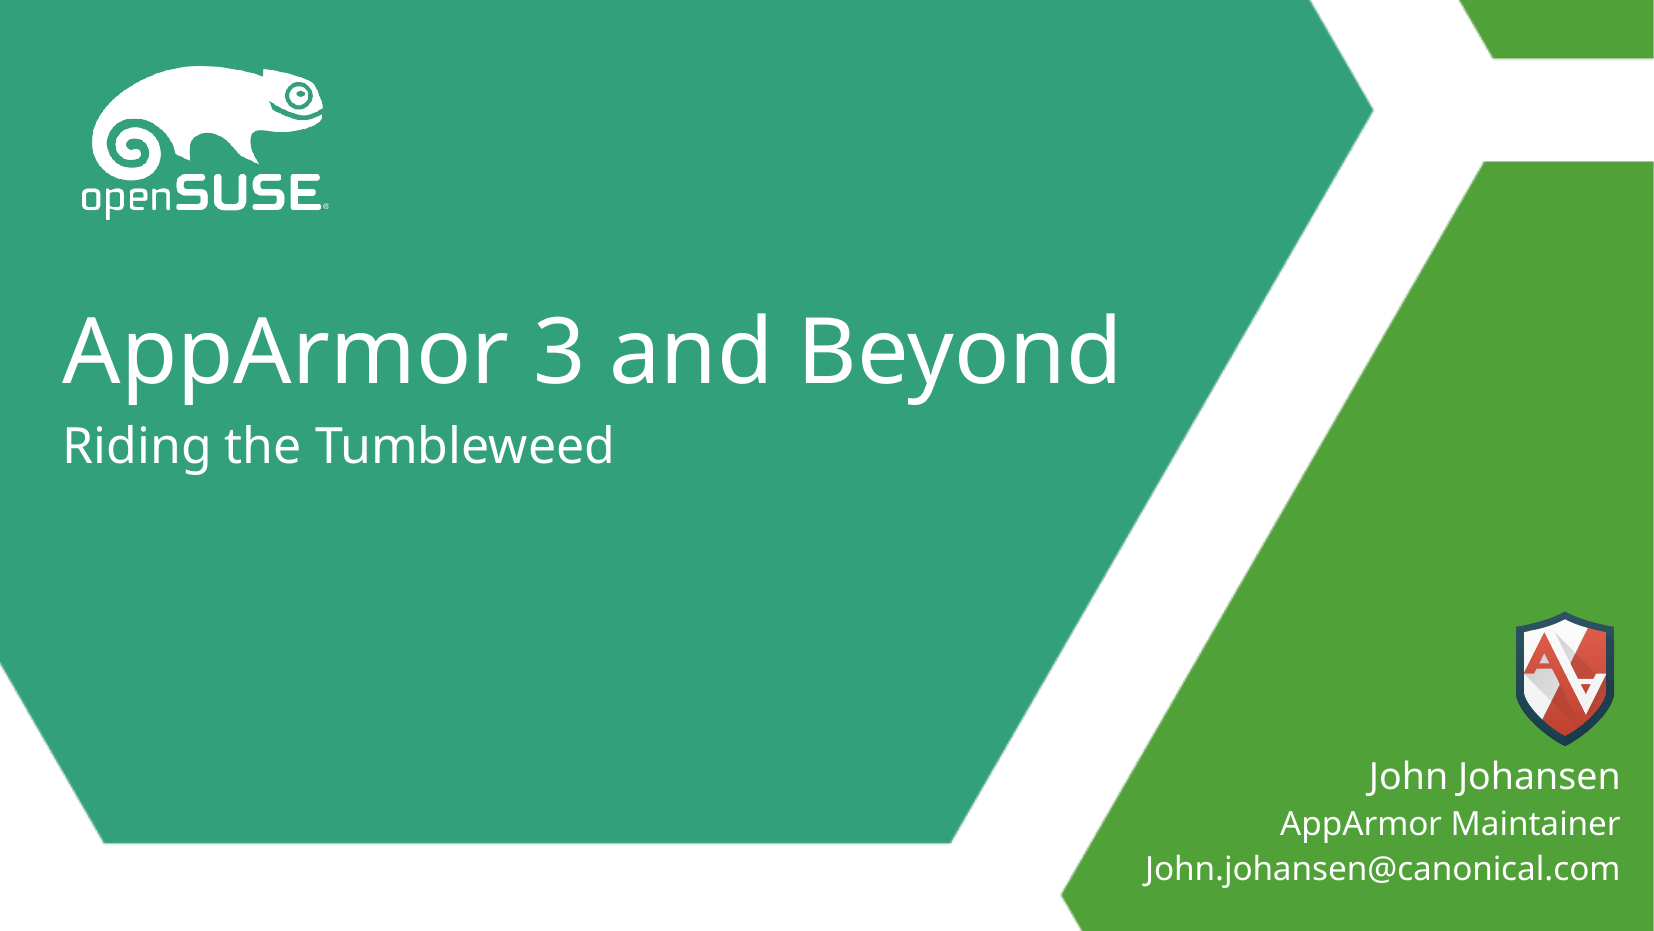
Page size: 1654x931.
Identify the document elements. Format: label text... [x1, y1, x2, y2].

title AppArmor 3 and Beyond Riding the Tumbleweed [62, 219, 1295, 545]
picture [0, 0, 1654, 931]
subtitle John Johansen AppArmor Maintainer John.johansen@canonical.com [1114, 686, 1622, 931]
